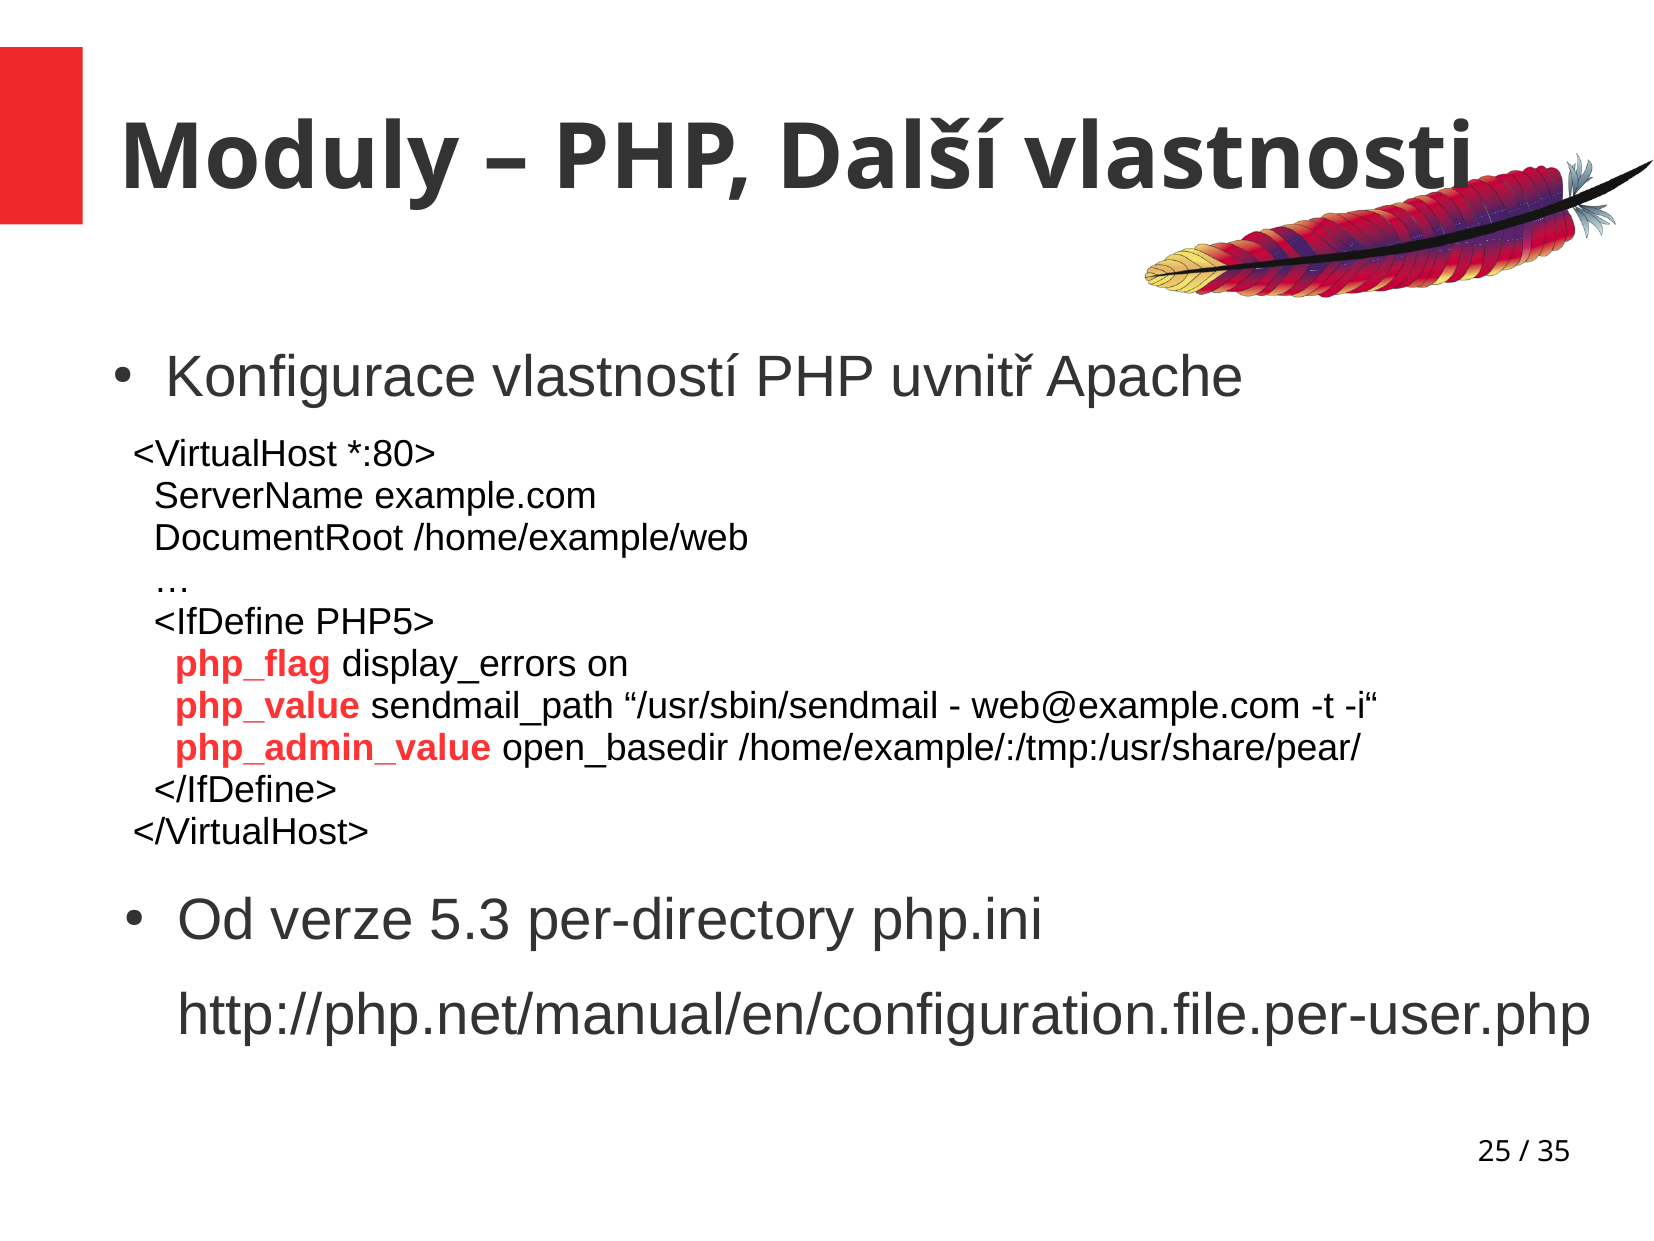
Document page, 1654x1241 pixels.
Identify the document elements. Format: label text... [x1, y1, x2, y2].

picture [1144, 153, 1654, 298]
title Moduly – PHP, Další vlastnosti [118, 49, 1571, 257]
list Od verze 5.3 per-directory php.ini http://php.net/manual/en/configuration.file.per-user.php [106, 887, 1595, 1217]
list Konfigurace vlastností PHP uvnitř Apache [94, 343, 1583, 438]
text_box <VirtualHost *:80> ServerName example.com DocumentRoot /home/example/web … <IfDefine PHP5> php_flag display_errors on php_value sendmail_path “/usr/sbin/sendmail - web@example.com -t -i“ php_admin_value open_basedir /home/example/:/tmp:/usr/share/pear/ </IfDefine> </VirtualHost> [118, 438, 1560, 887]
